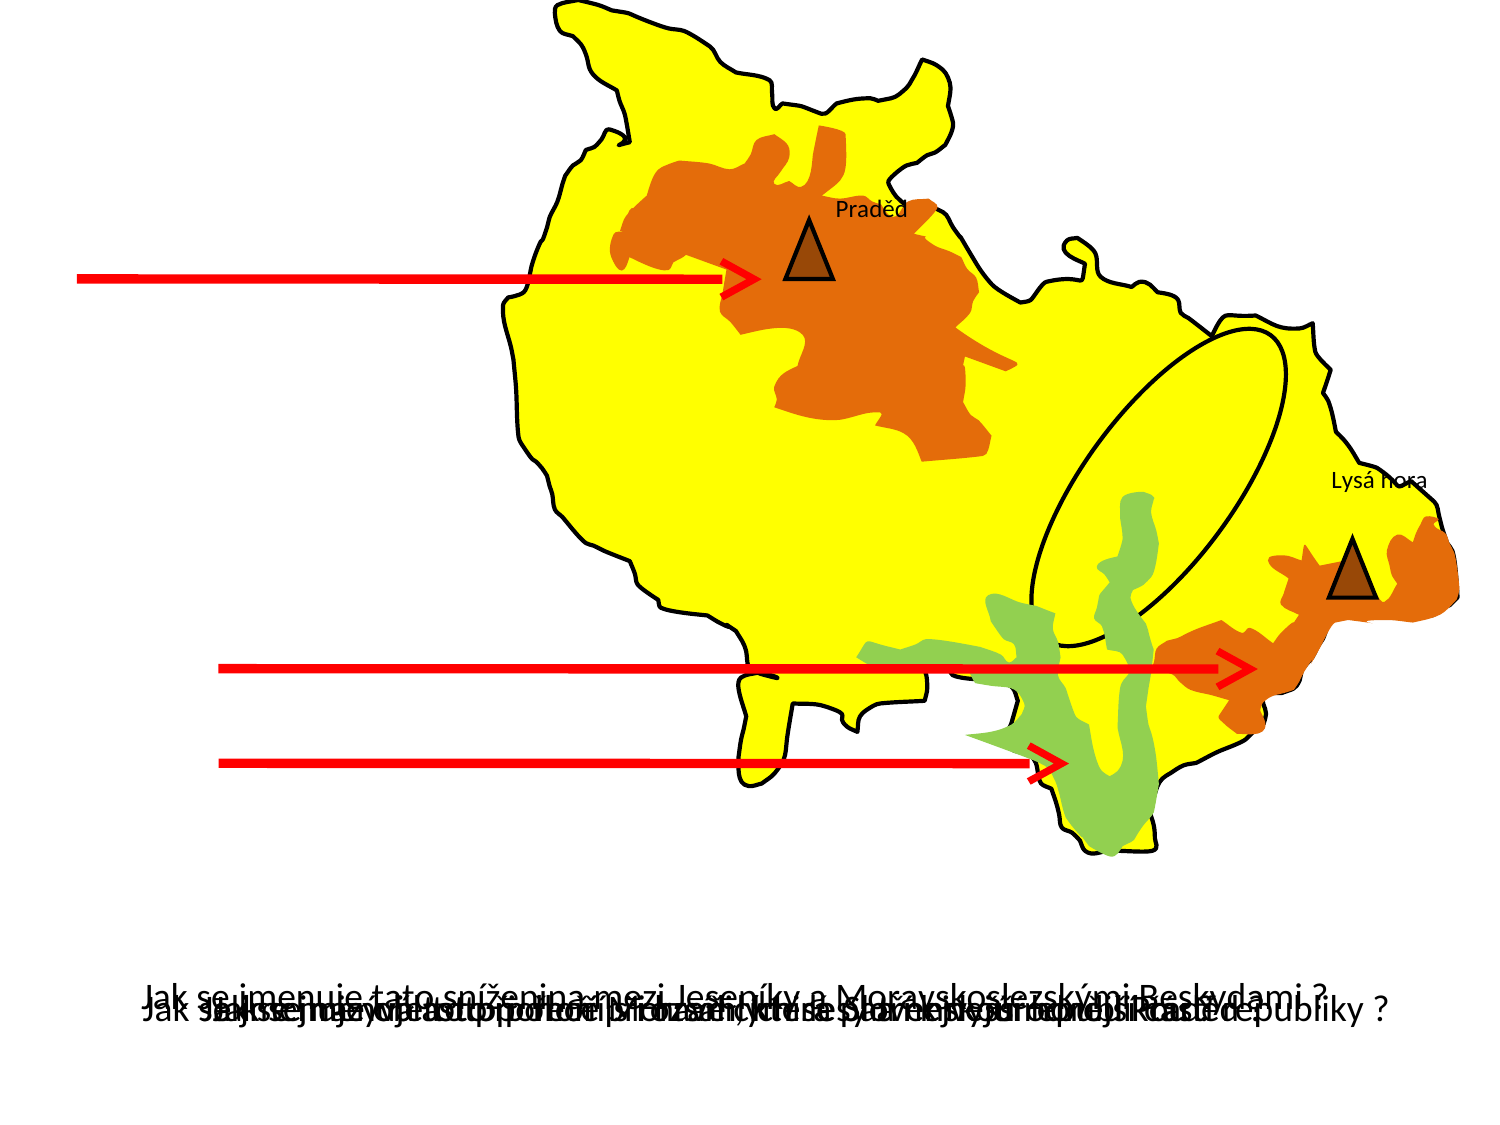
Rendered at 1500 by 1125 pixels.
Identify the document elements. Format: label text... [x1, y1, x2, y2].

text_box [738, 674, 928, 758]
text_box Praděd [820, 184, 924, 231]
text_box Jak se jmenuje oblast při řece Moravě , která patří k nejúrodnější částí republiky ? [127, 976, 1407, 1037]
text_box Jak se jmenuje tato sníženina mezi Jeseníky a Moravskoslezskými Beskydami ? [126, 964, 1346, 1025]
text_box [502, 0, 1460, 857]
text_box [738, 769, 778, 787]
text_box Lysá hora [1316, 456, 1443, 502]
